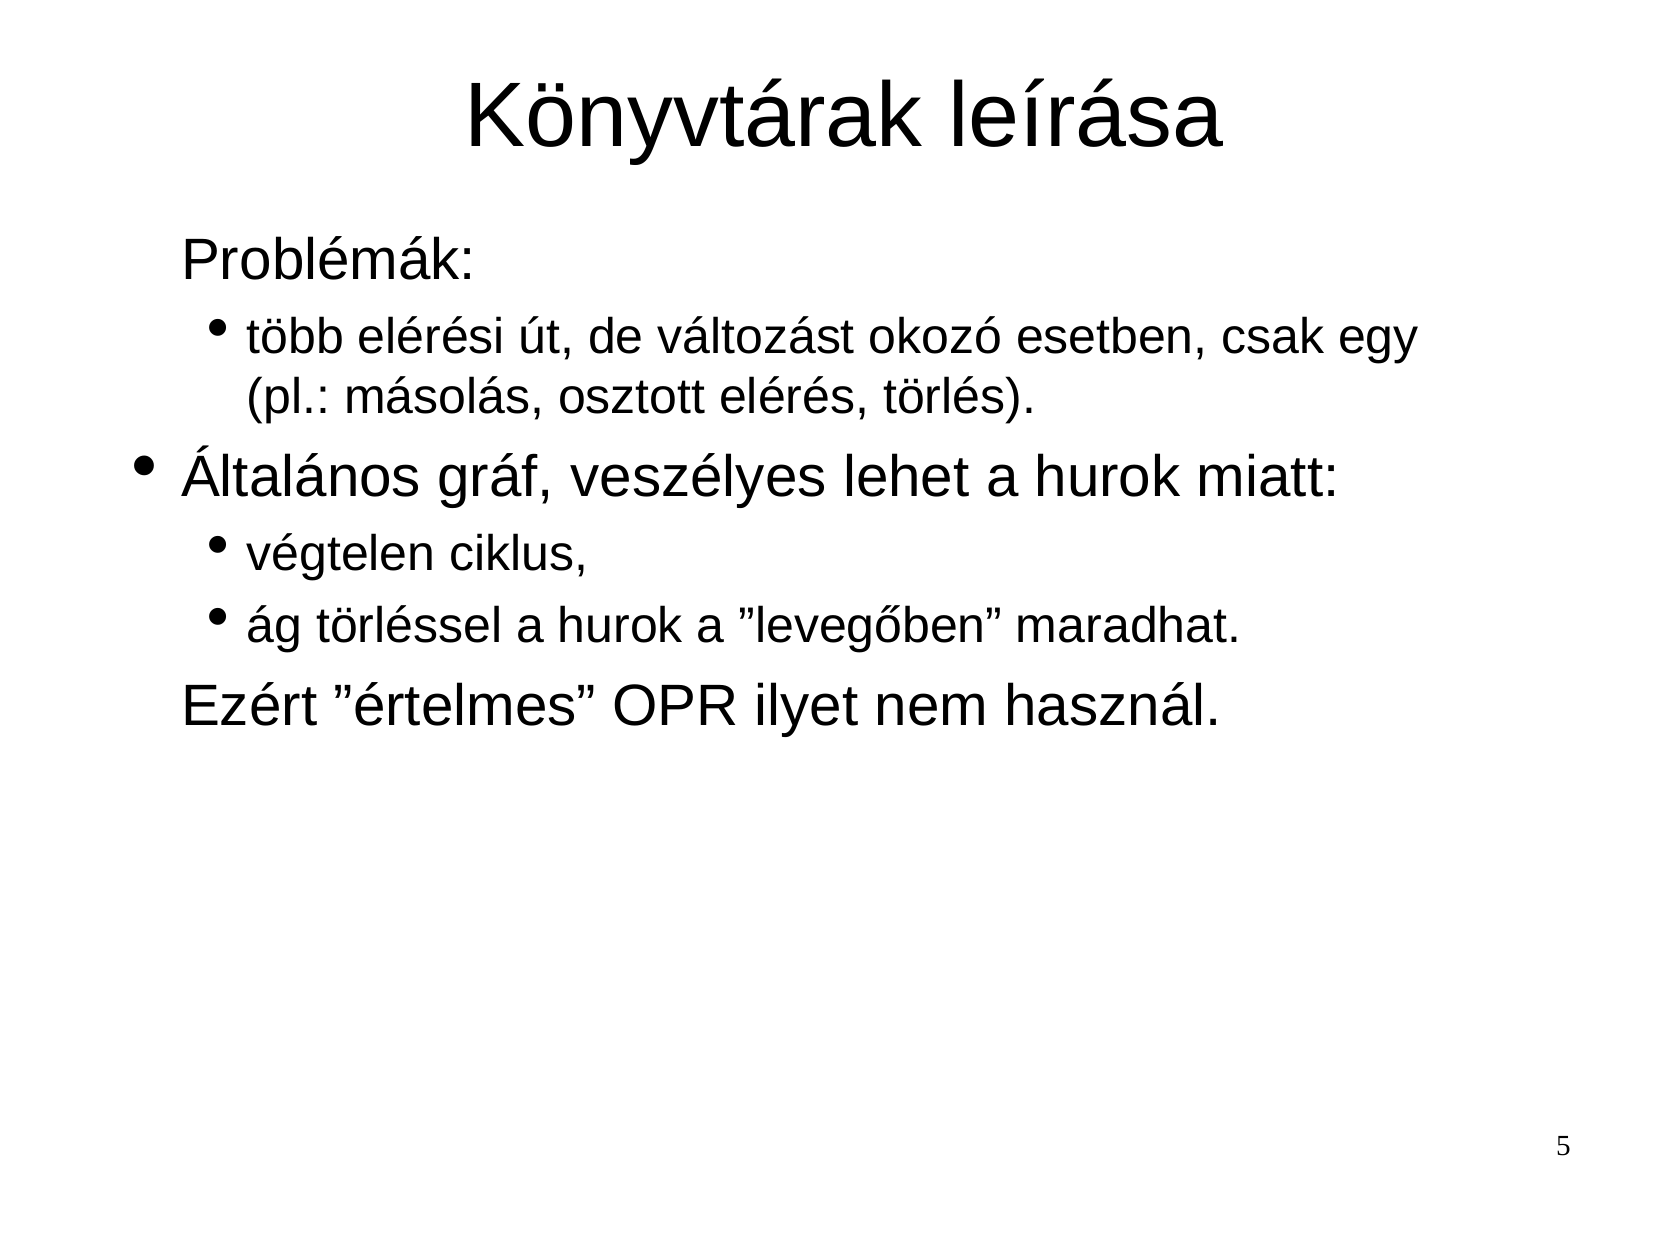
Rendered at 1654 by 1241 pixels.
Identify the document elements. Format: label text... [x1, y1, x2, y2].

title Könyvtárak leírása [124, 6, 1530, 213]
list Problémák: több elérési út, de változást okozó esetben, csak egy (pl.: másolás, osztott elérés, törlés). Általános gráf, veszélyes lehet a hurok miatt: végtelen ciklus, ág törléssel a hurok a ”levegőben” maradhat. Ezért ”értelmes” OPR ilyet nem használ. [44, 213, 1563, 958]
